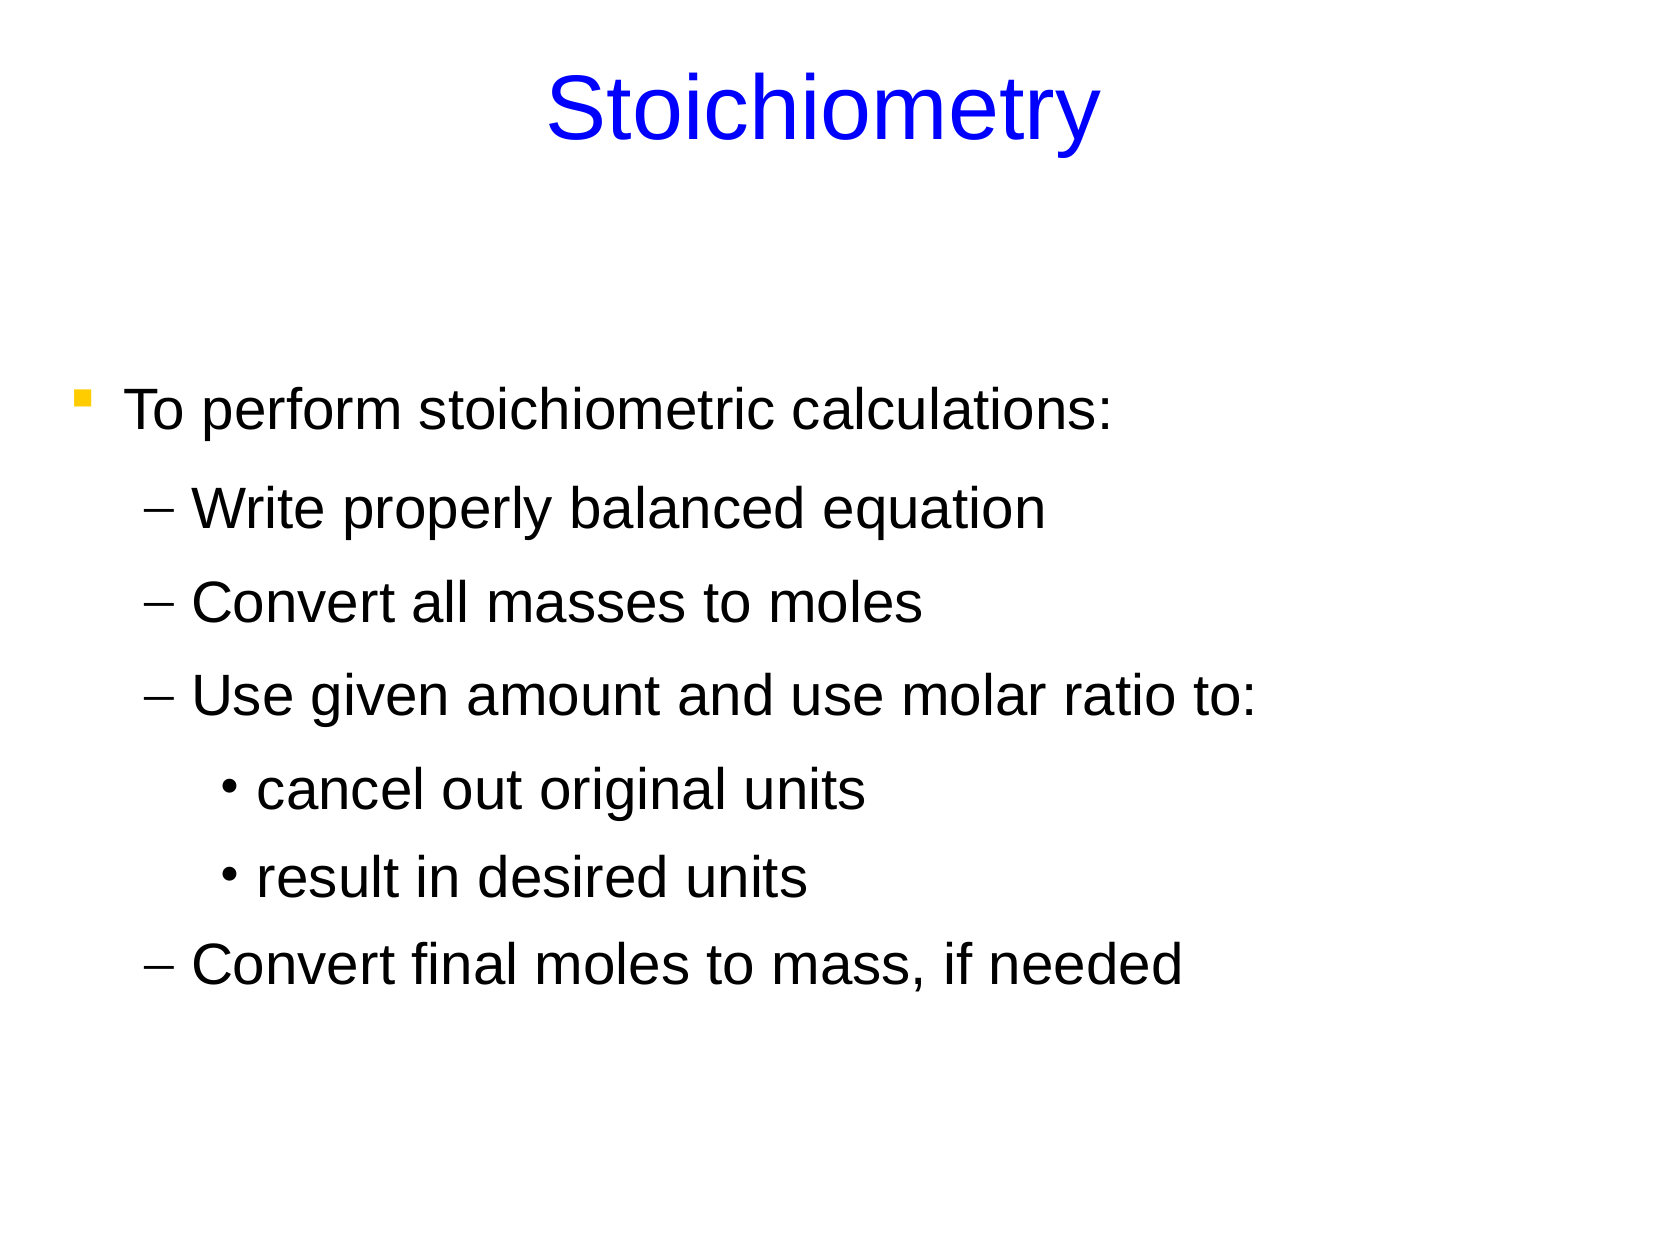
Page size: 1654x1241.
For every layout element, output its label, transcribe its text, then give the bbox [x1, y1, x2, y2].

title Stoichiometry [54, 34, 1594, 173]
list To perform stoichiometric calculations: Write properly balanced equation Convert all masses to moles Use given amount and use molar ratio to: cancel out original units result in desired units Convert final moles to mass, if needed [54, 206, 1599, 1169]
